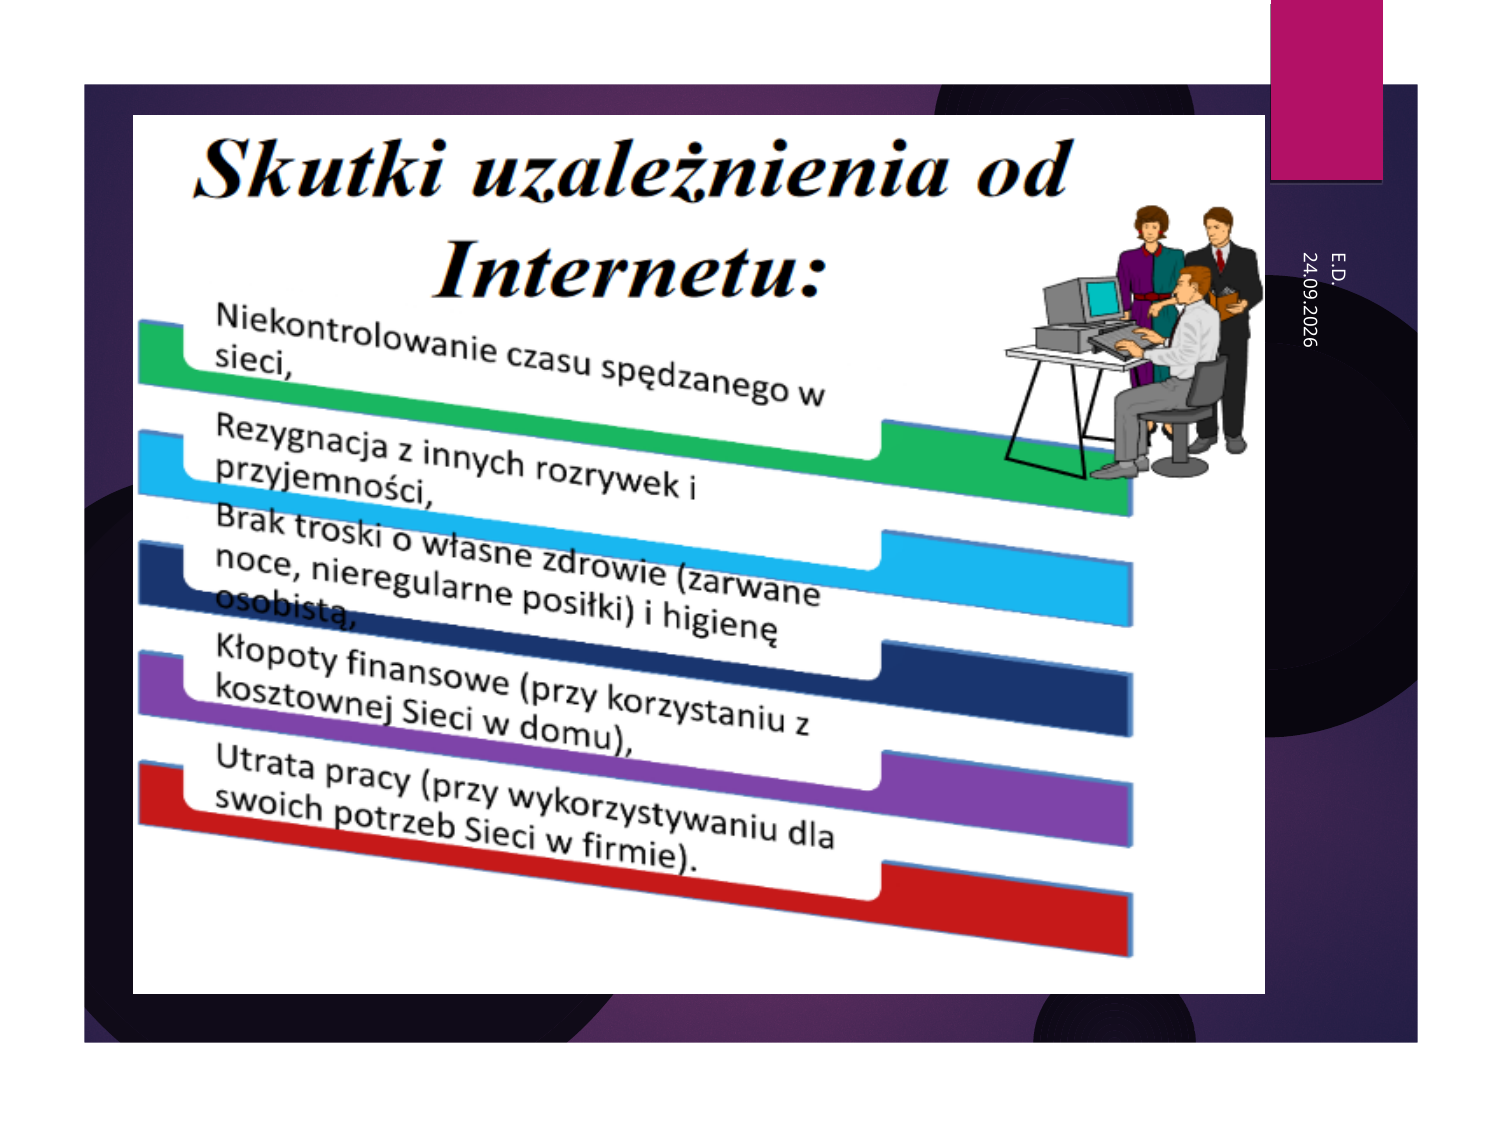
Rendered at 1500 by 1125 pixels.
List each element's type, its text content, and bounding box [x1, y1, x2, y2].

picture [133, 115, 1265, 994]
text_box 2021/2/4 [1292, 237, 1320, 401]
text_box E.D. [1320, 237, 1359, 871]
